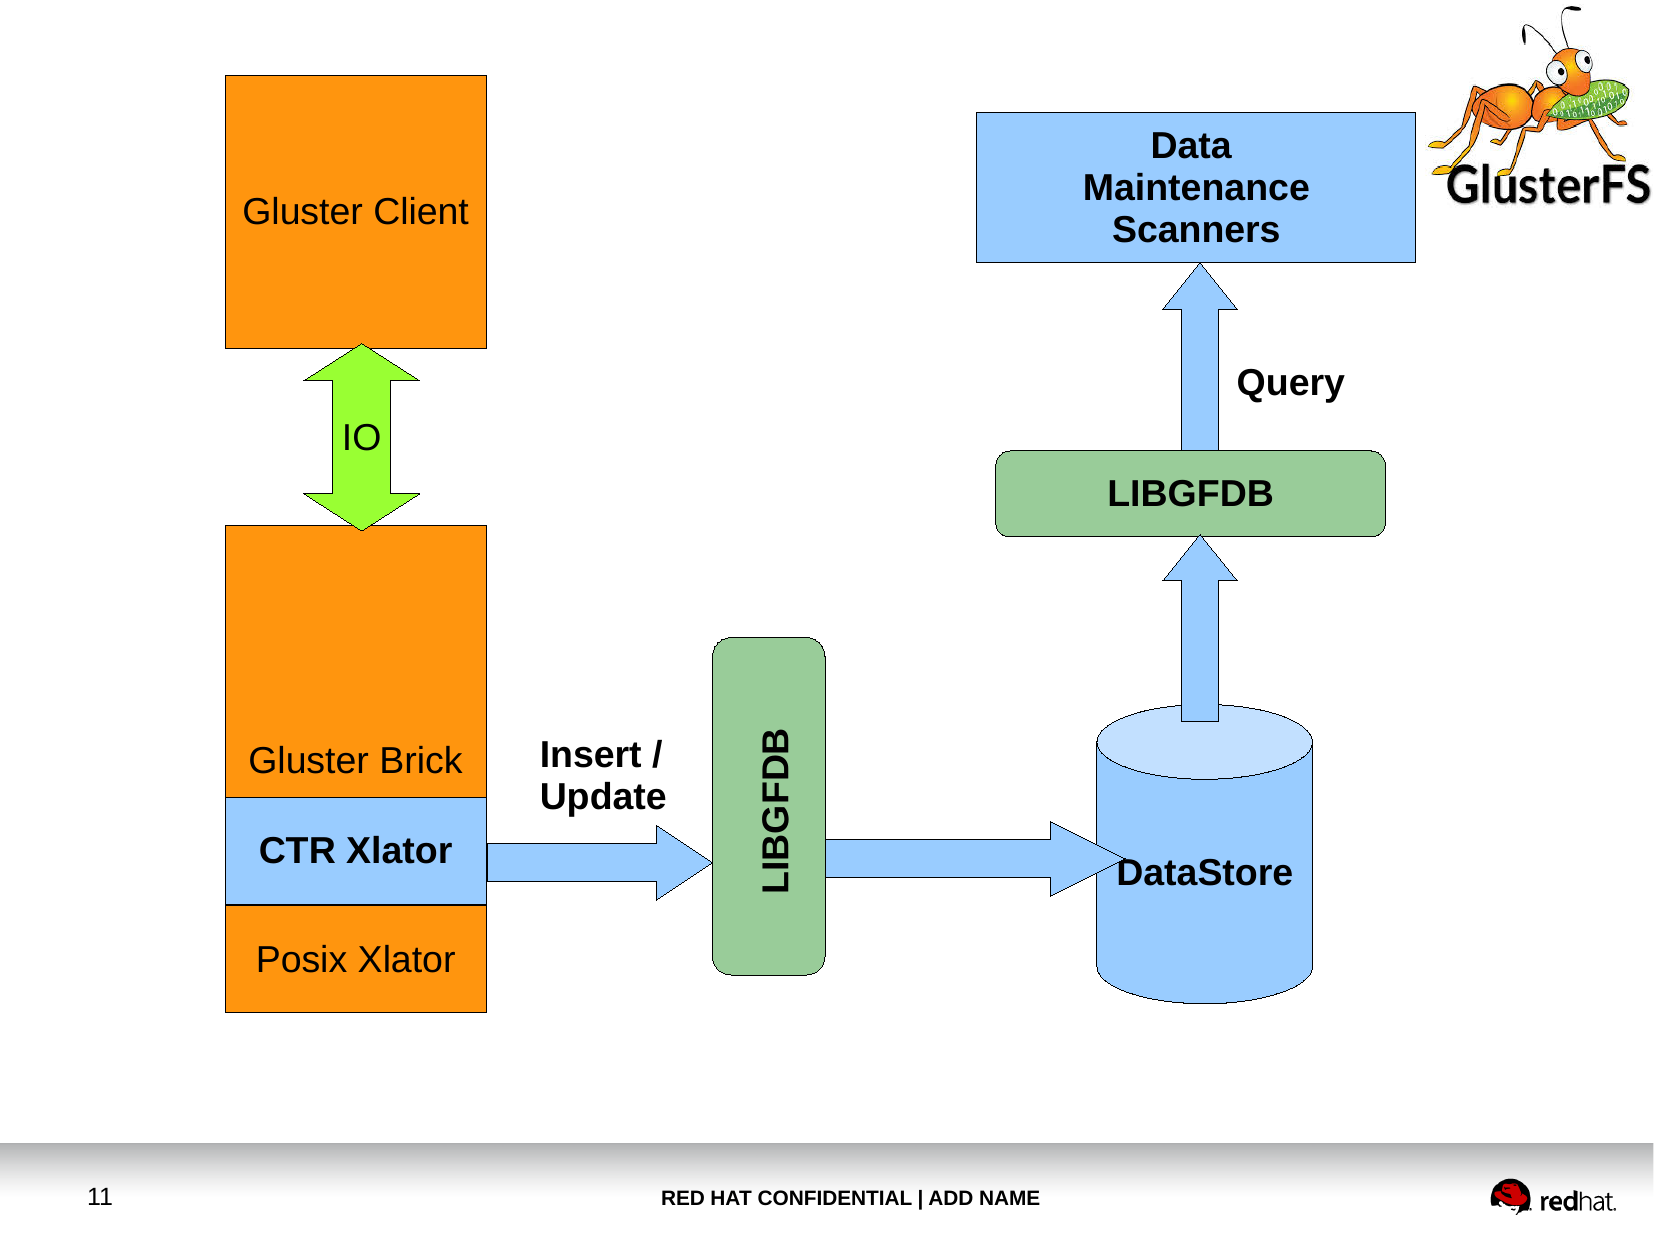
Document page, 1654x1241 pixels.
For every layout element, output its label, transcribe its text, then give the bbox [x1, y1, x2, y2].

text_box LIBGFDB [995, 450, 1386, 537]
text_box [1162, 262, 1238, 451]
text_box Gluster Client [225, 75, 487, 349]
text_box Posix Xlator [225, 905, 487, 1013]
text_box IO [303, 343, 420, 531]
text_box [487, 637, 1126, 976]
picture [1425, 4, 1653, 208]
text_box DataStore [1124, 863, 1136, 881]
text_box DataStore [1096, 743, 1313, 1004]
text_box Data Maintenance Scanners [976, 112, 1416, 263]
text_box CTR Xlator [225, 797, 487, 905]
text_box [1162, 534, 1238, 722]
text_box Gluster Brick [225, 525, 487, 797]
text_box Insert / Update [525, 726, 693, 826]
picture [0, 1143, 1654, 1241]
text_box Query [1221, 354, 1372, 433]
text_box LIBGFDB [746, 705, 808, 910]
